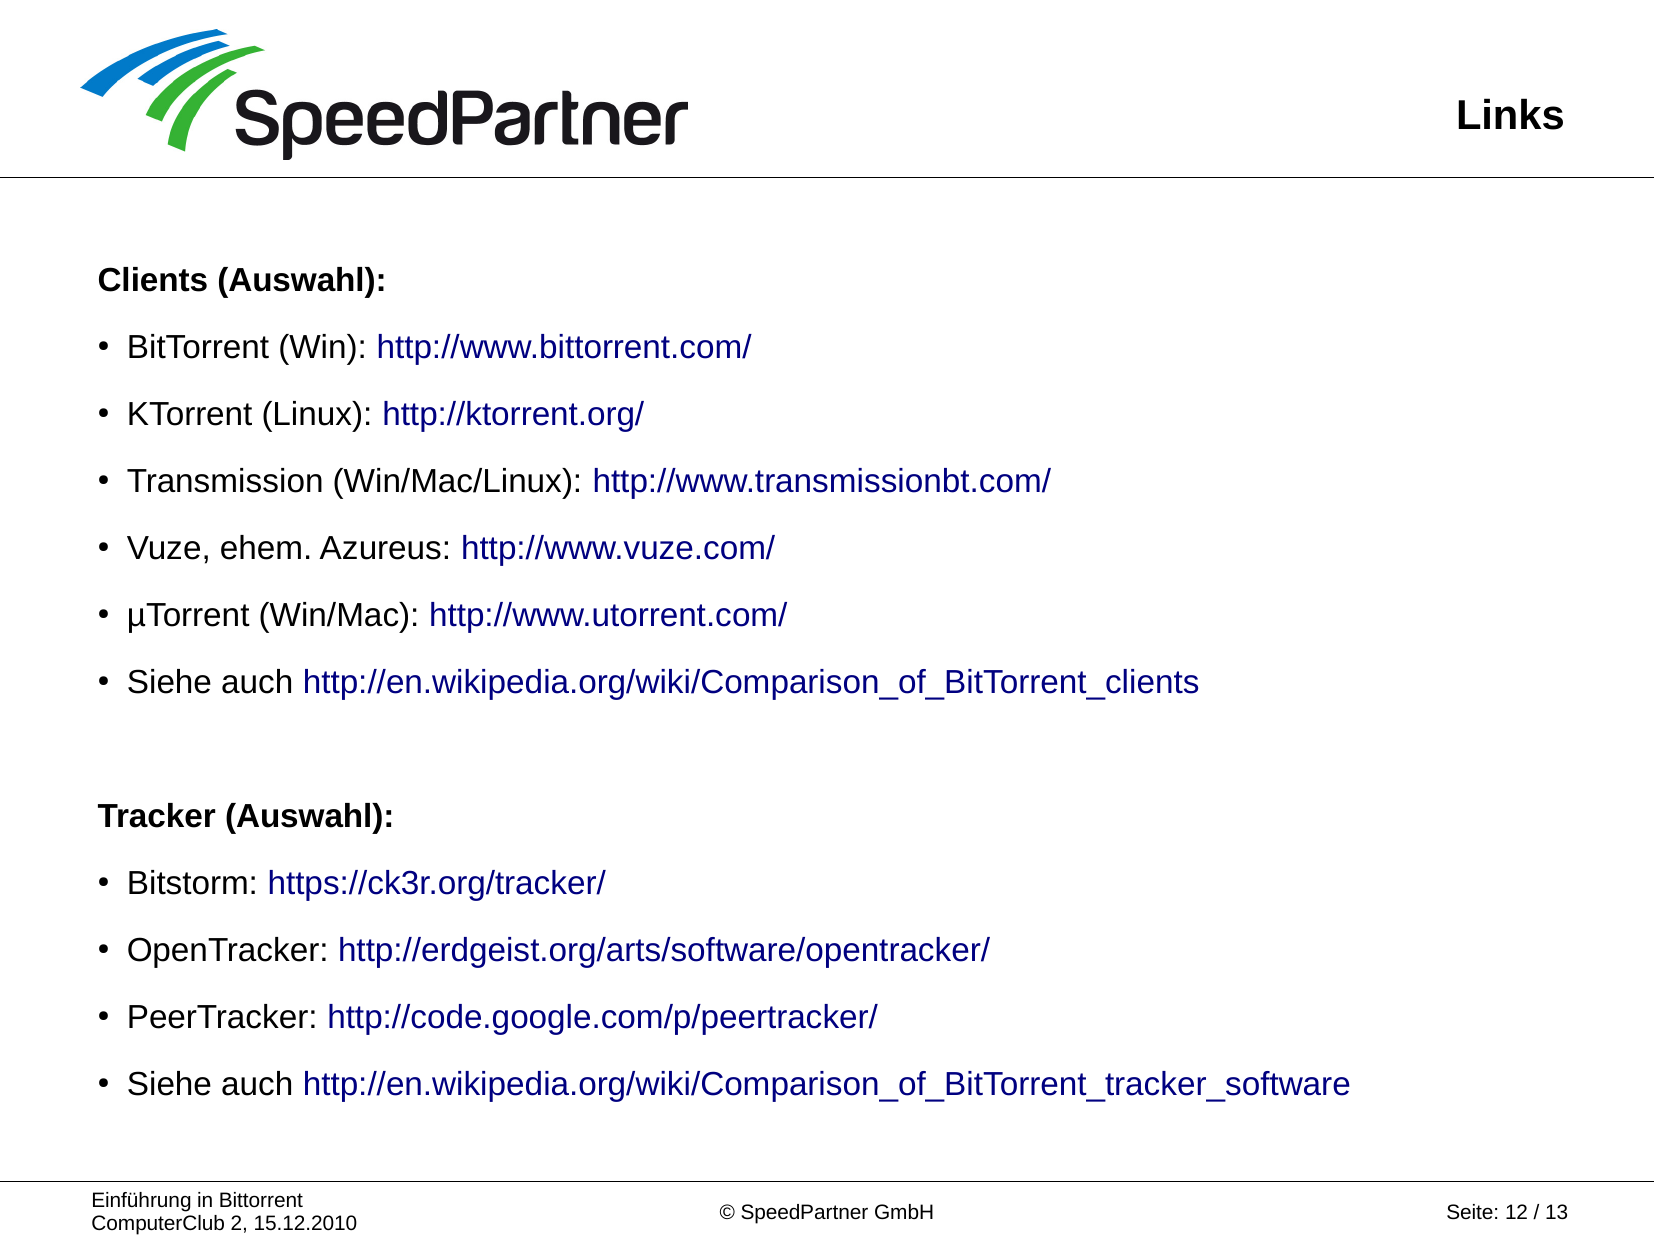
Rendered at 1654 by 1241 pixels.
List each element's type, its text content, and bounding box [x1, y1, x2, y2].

title Links [590, 70, 1565, 160]
picture [80, 29, 688, 160]
text_box Clients (Auswahl): BitTorrent (Win): http://www.bittorrent.com/ KTorrent (Linux): http://ktorrent.org/ Transmission (Win/Mac/Linux): http://www.transmissionbt.com/ Vuze, ehem. Azureus: http://www.vuze.com/ µTorrent (Win/Mac): http://www.utorrent.com/ Siehe auch http://en.wikipedia.org/wiki/Comparison_of_BitTorrent_clients Tracker (Auswahl): Bitstorm: https://ck3r.org/tracker/ OpenTracker: http://erdgeist.org/arts/software/opentracker/ PeerTracker: http://code.google.com/p/peertracker/ Siehe auch http://en.wikipedia.org/wiki/Comparison_of_BitTorrent_tracker_software [82, 253, 1565, 1152]
